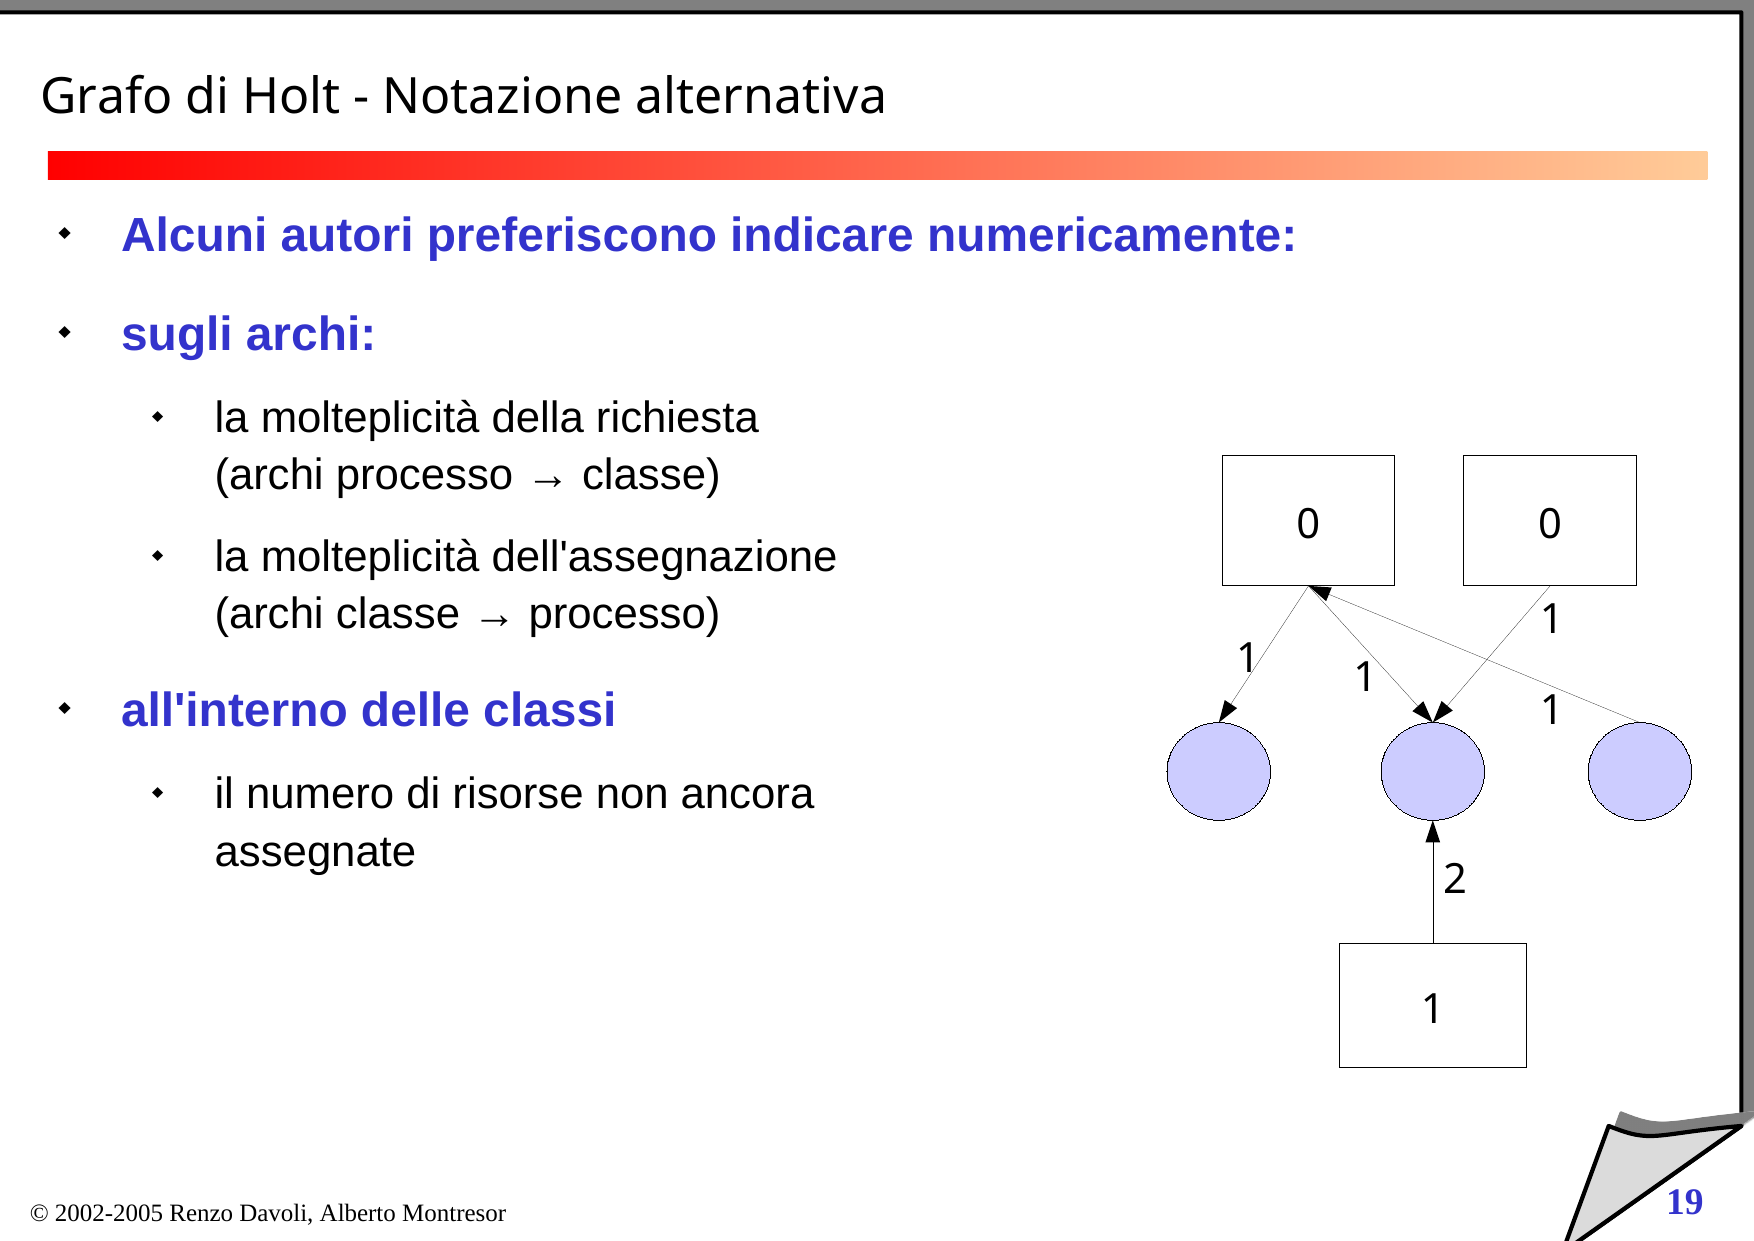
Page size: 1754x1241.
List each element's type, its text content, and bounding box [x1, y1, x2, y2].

text_box q [750, 152, 754, 179]
title Grafo di Holt - Notazione alternativa [40, 49, 1714, 144]
text_box 1 [1339, 944, 1527, 1068]
list Alcuni autori preferiscono indicare numericamente: sugli archi: la molteplicità della richiesta (archi processo → classe) la molteplicità dell'assegnazione (archi classe → processo) all'interno delle classi il numero di risorse non ancora assegnate [58, 206, 1696, 944]
